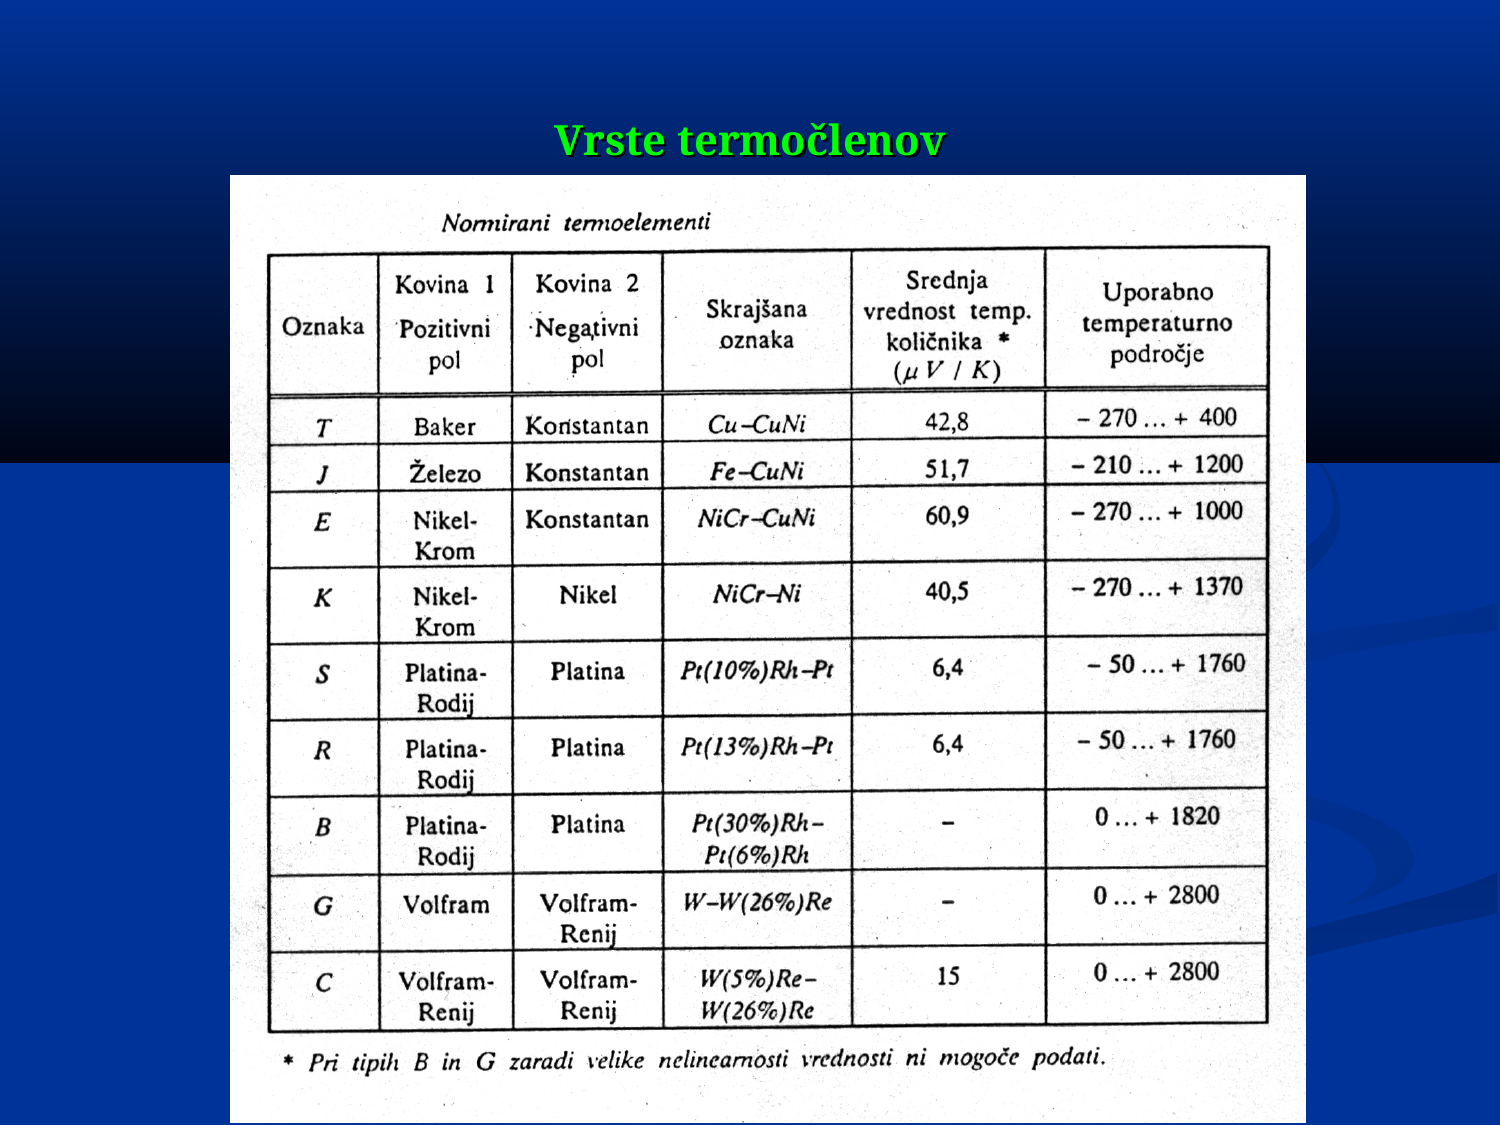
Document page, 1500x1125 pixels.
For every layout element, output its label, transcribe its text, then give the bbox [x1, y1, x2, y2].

picture [230, 175, 1306, 1123]
title Vrste termočlenov [75, 45, 1426, 233]
